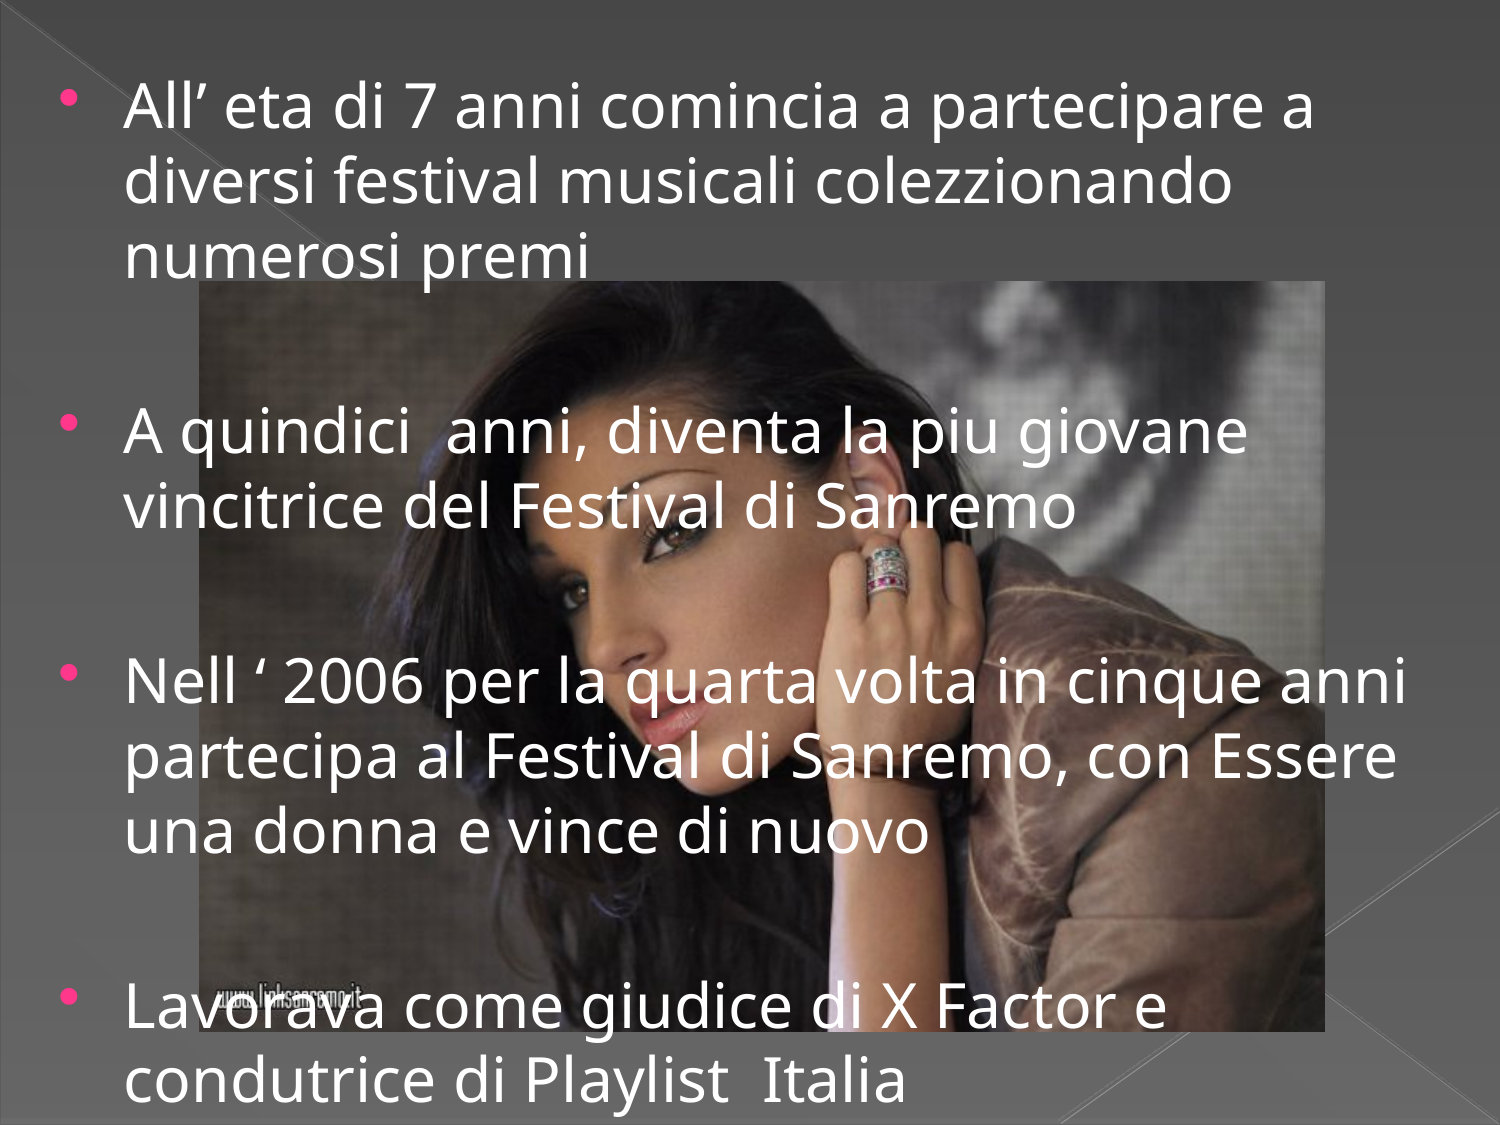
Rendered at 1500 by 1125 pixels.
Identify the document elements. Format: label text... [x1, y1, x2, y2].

list All’ eta di 7 anni comincia a partecipare a diversi festival musicali colezzionando numerosi premi A quindici anni, diventa la piu giovane vincitrice del Festival di Sanremo Nell ‘ 2006 per la quarta volta in cinque anni partecipa al Festival di Sanremo, con Essere una donna e vince di nuovo Lavorava come giudice di X Factor e condutrice di Playlist Italia [35, 58, 1500, 1125]
